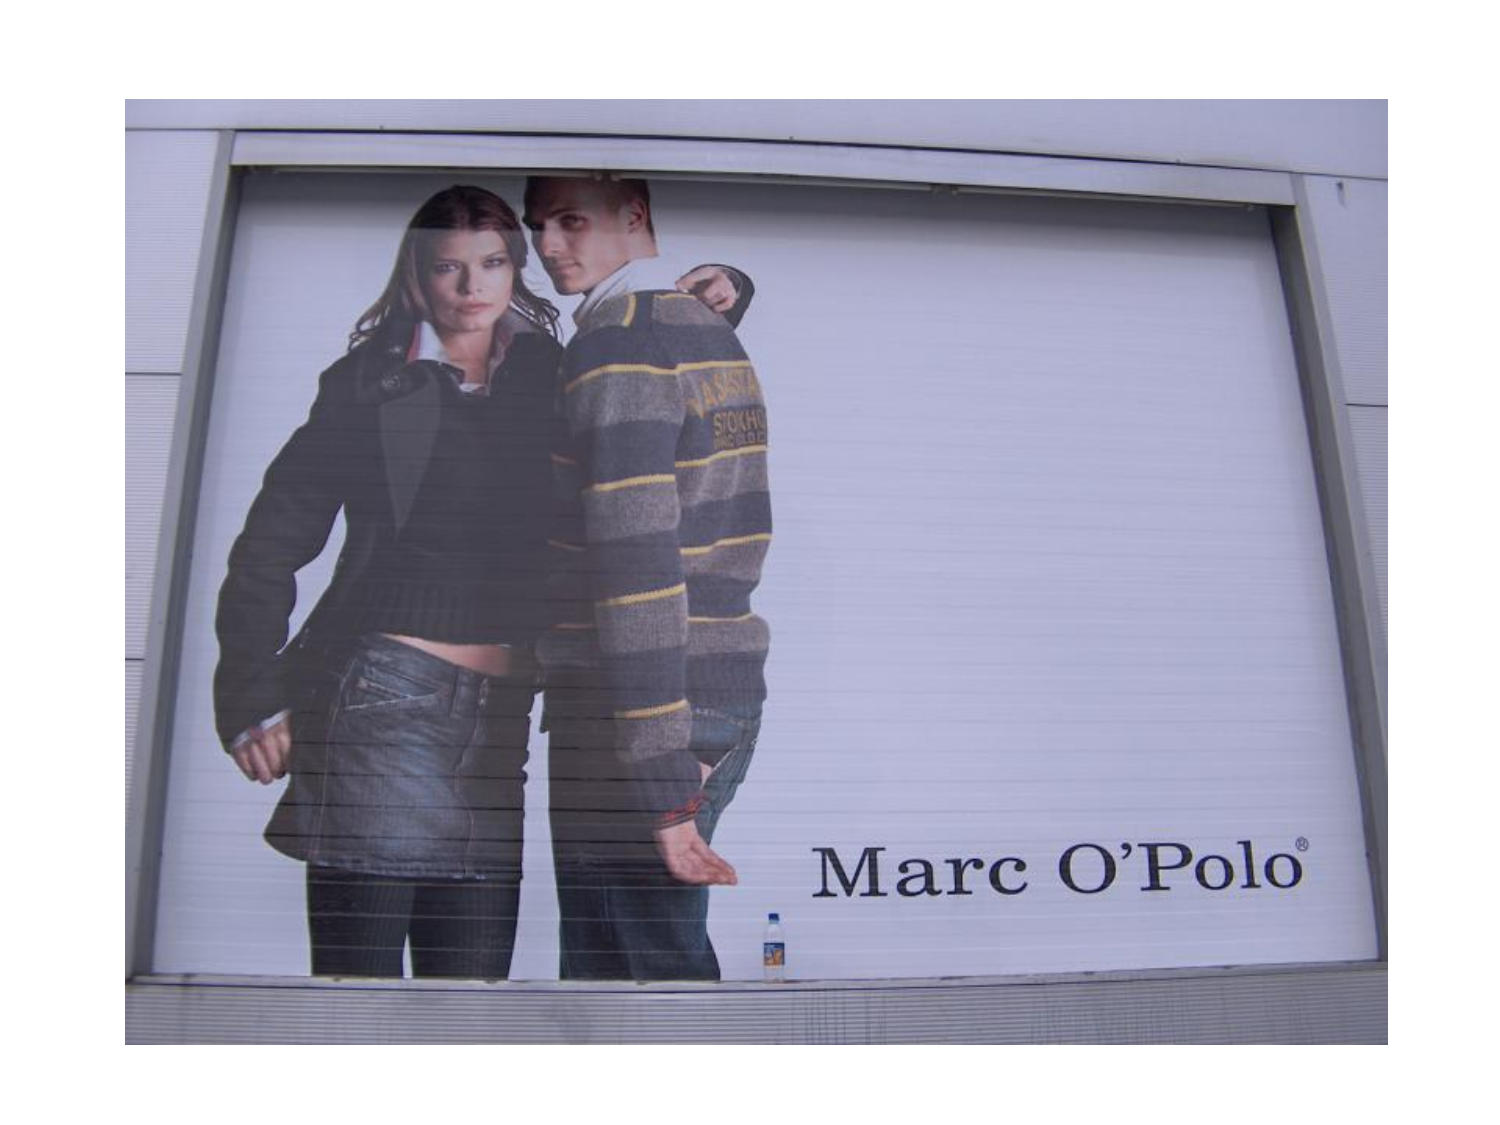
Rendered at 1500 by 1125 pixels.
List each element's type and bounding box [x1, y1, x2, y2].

picture [125, 99, 1388, 1045]
